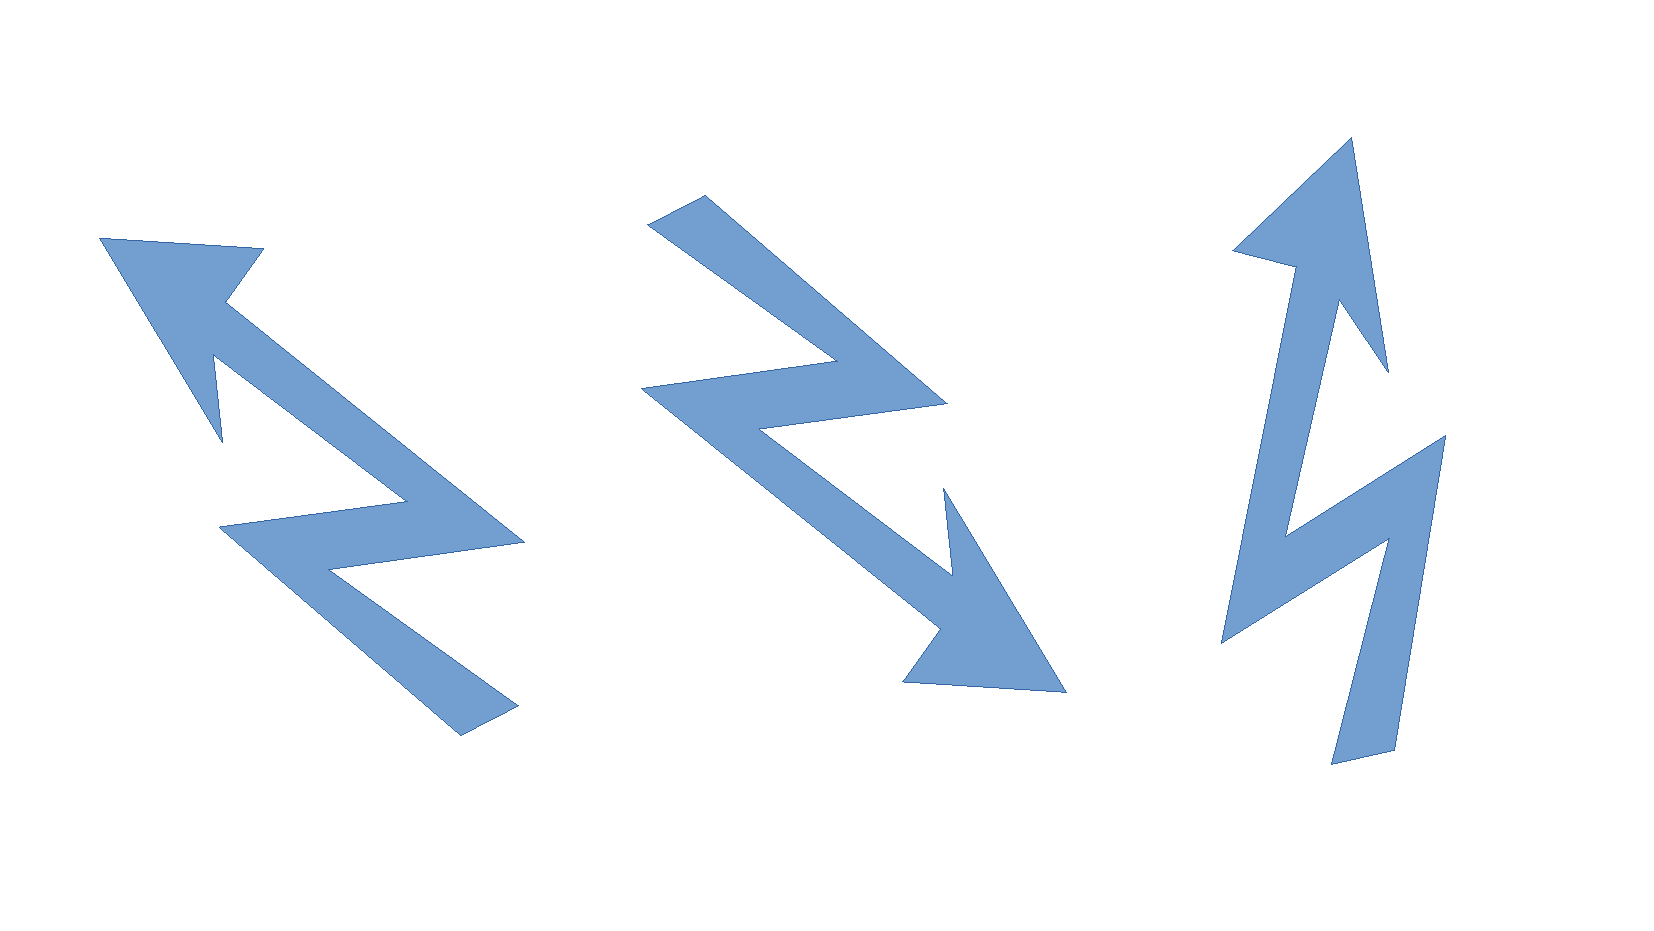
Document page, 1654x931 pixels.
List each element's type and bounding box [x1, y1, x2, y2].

text_box [1221, 137, 1446, 765]
text_box [99, 238, 525, 736]
text_box [641, 195, 1067, 693]
